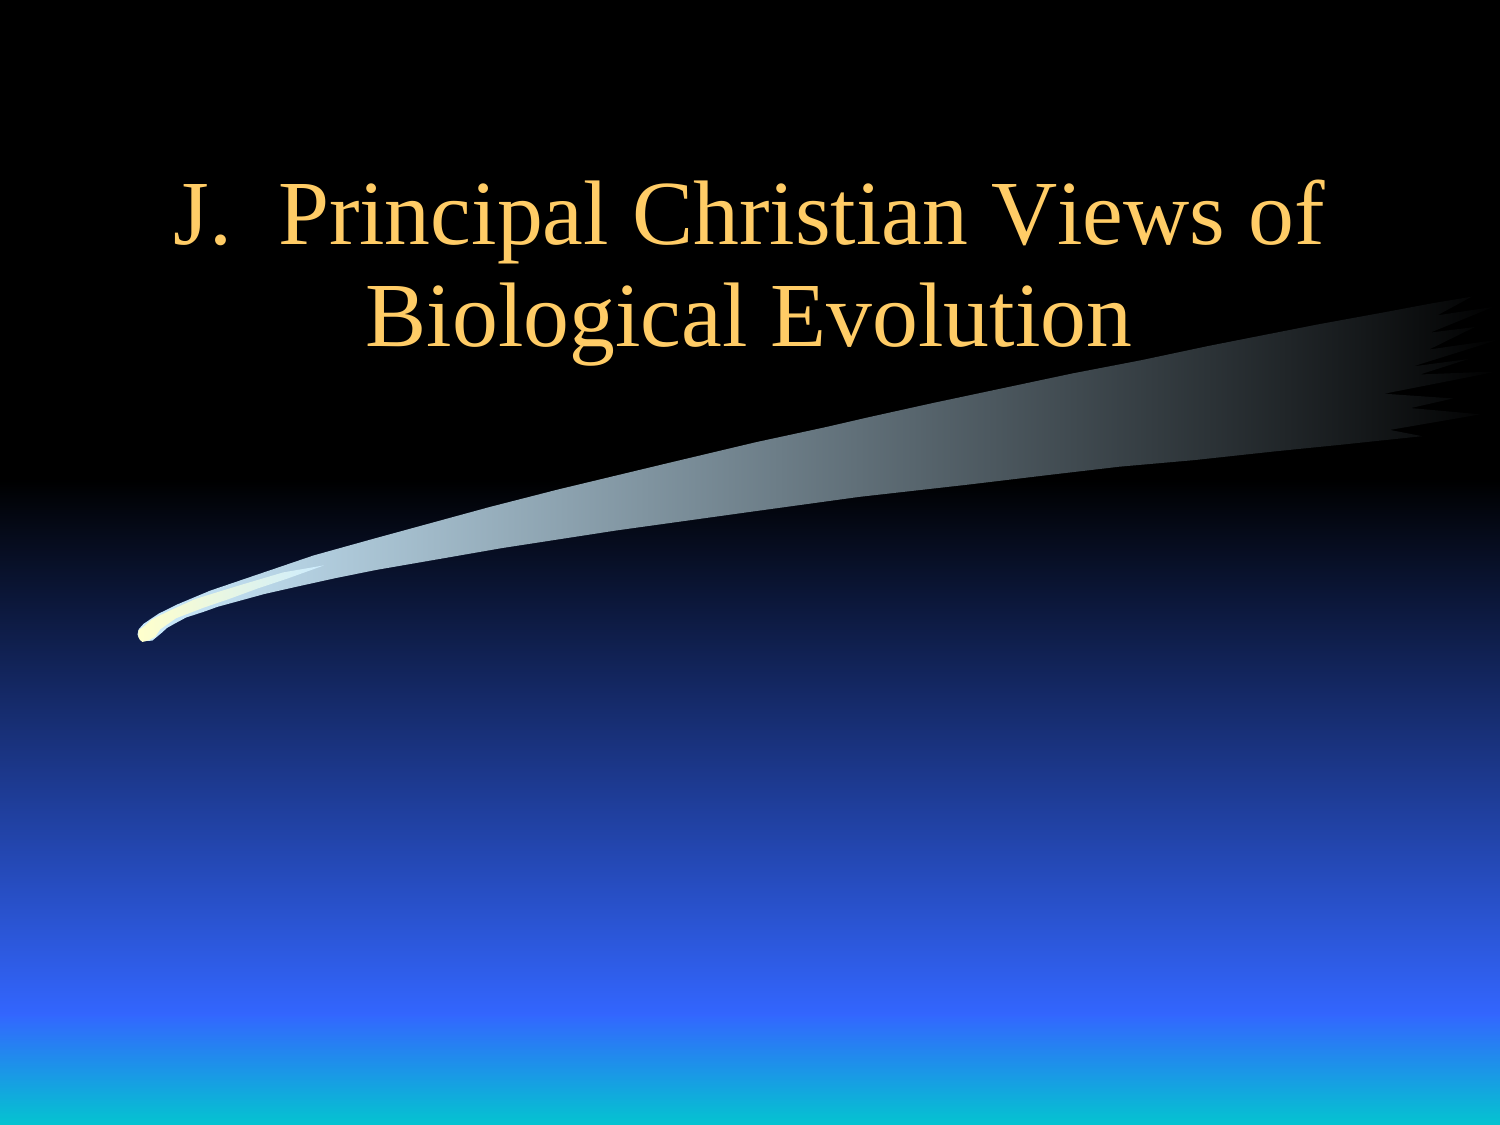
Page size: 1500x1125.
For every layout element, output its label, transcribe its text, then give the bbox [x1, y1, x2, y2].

title J. Principal Christian Views of Biological Evolution [112, 155, 1388, 374]
